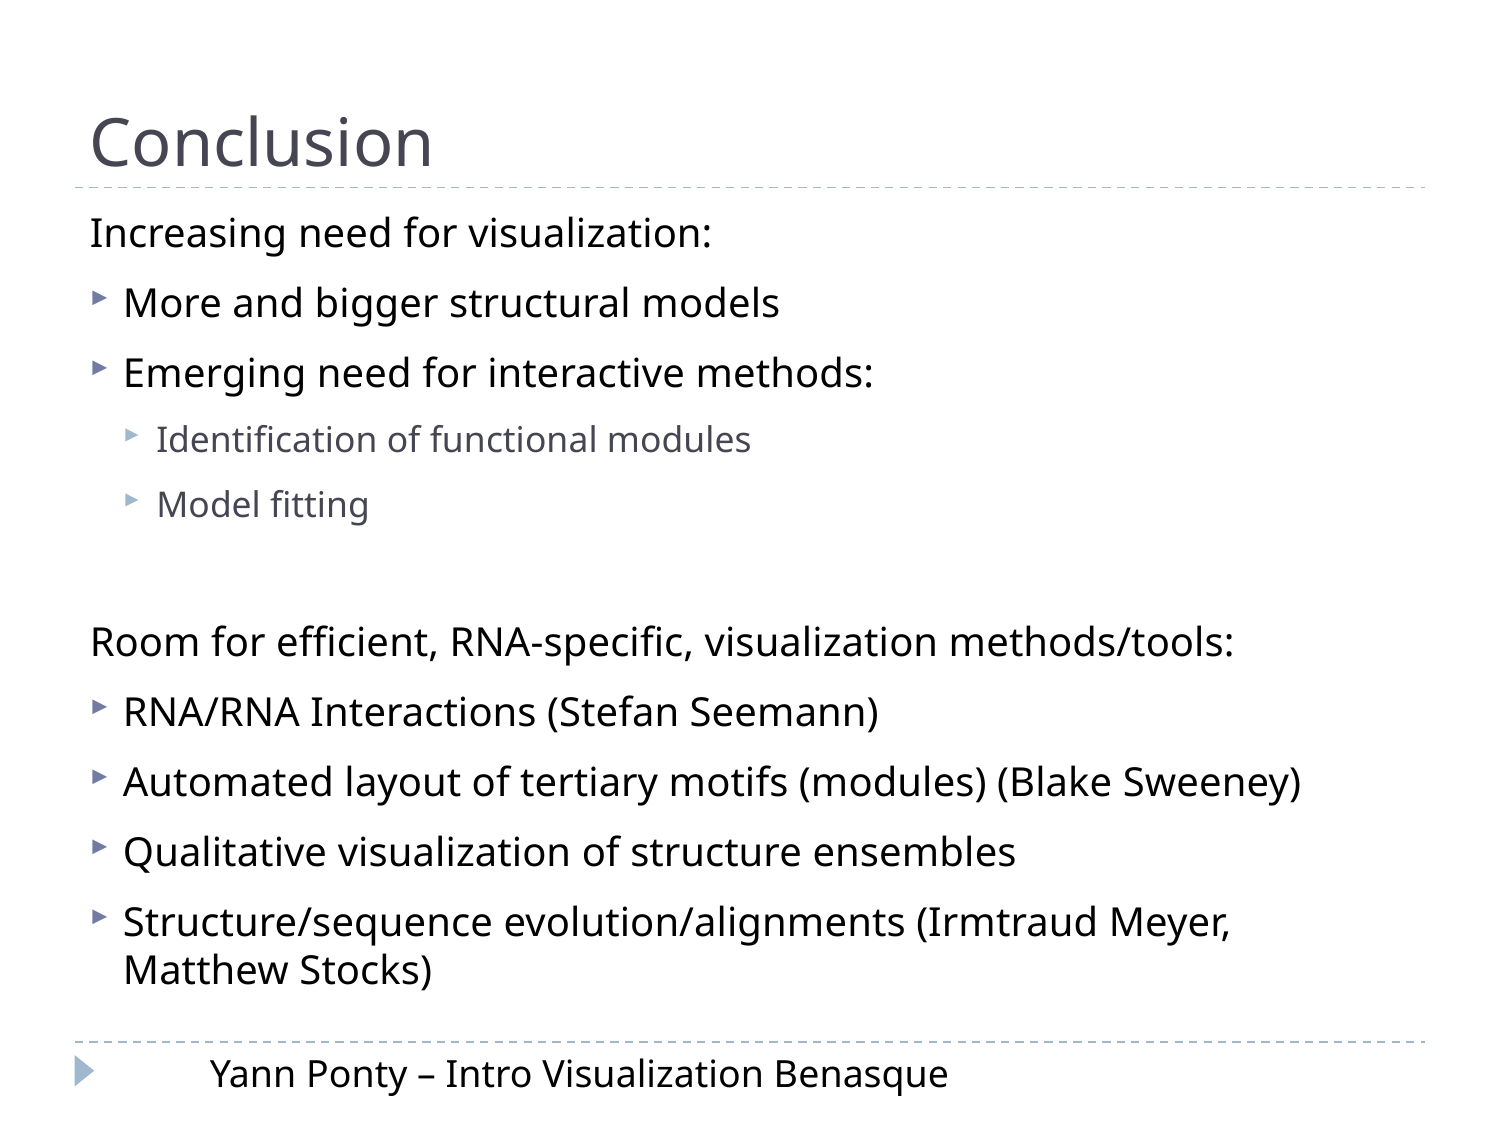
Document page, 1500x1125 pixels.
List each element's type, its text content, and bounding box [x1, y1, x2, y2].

list Increasing need for visualization: More and bigger structural models Emerging need for interactive methods: Identification of functional modules Model fitting Room for efficient, RNA-specific, visualization methods/tools: RNA/RNA Interactions (Stefan Seemann) Automated layout of tertiary motifs (modules) (Blake Sweeney) Qualitative visualization of structure ensembles Structure/sequence evolution/alignments (Irmtraud Meyer, Matthew Stocks) [75, 200, 1425, 1010]
title Conclusion [75, 24, 1425, 188]
